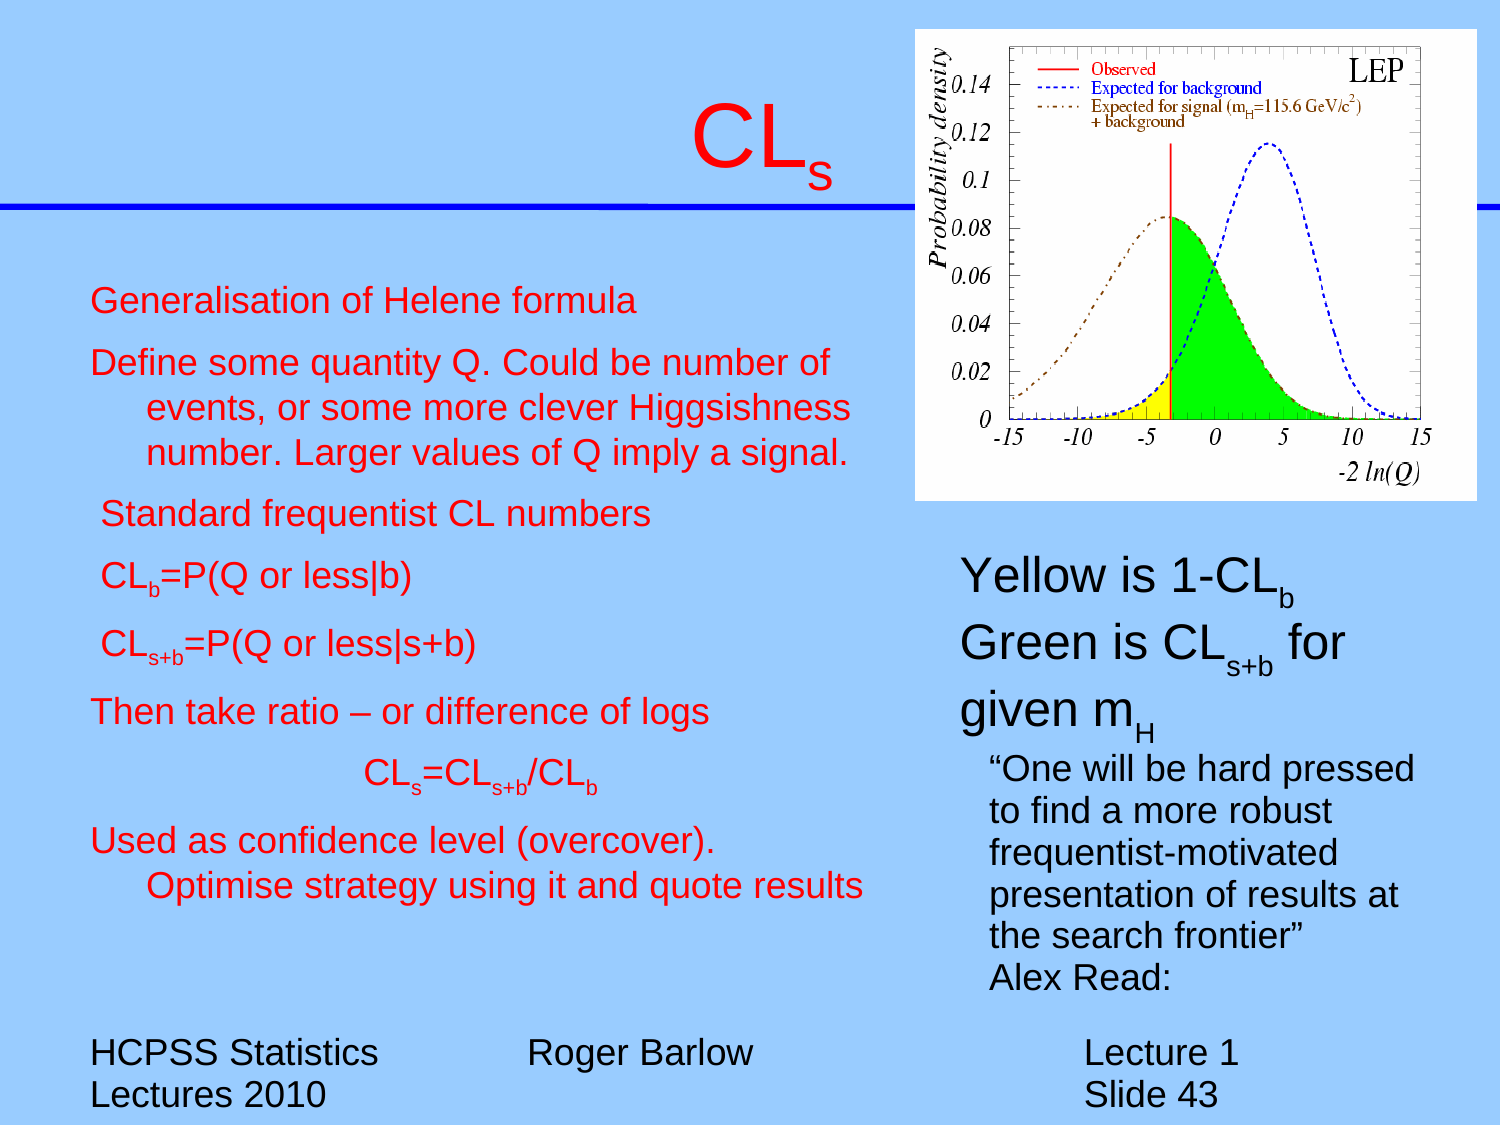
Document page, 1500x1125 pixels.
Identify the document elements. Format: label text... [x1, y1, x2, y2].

text_box Yellow is 1-CLb Green is CLs+b for given mH [944, 531, 1376, 819]
picture [915, 29, 1477, 502]
text_box Generalisation of Helene formula Define some quantity Q. Could be number of events, or some more clever Higgsishness number. Larger values of Q imply a signal. Standard frequentist CL numbers CLb=P(Q or less|b) CLs+b=P(Q or less|s+b) Then take ratio – or difference of logs CLs=CLs+b/CLb Used as confidence level (overcover). Optimise strategy using it and quote results [75, 206, 886, 1050]
title CLs [75, 45, 915, 233]
text_box “One will be hard pressed to find a more robust frequentist-motivated presentation of results at the search frontier” Alex Read: [974, 738, 1447, 1006]
